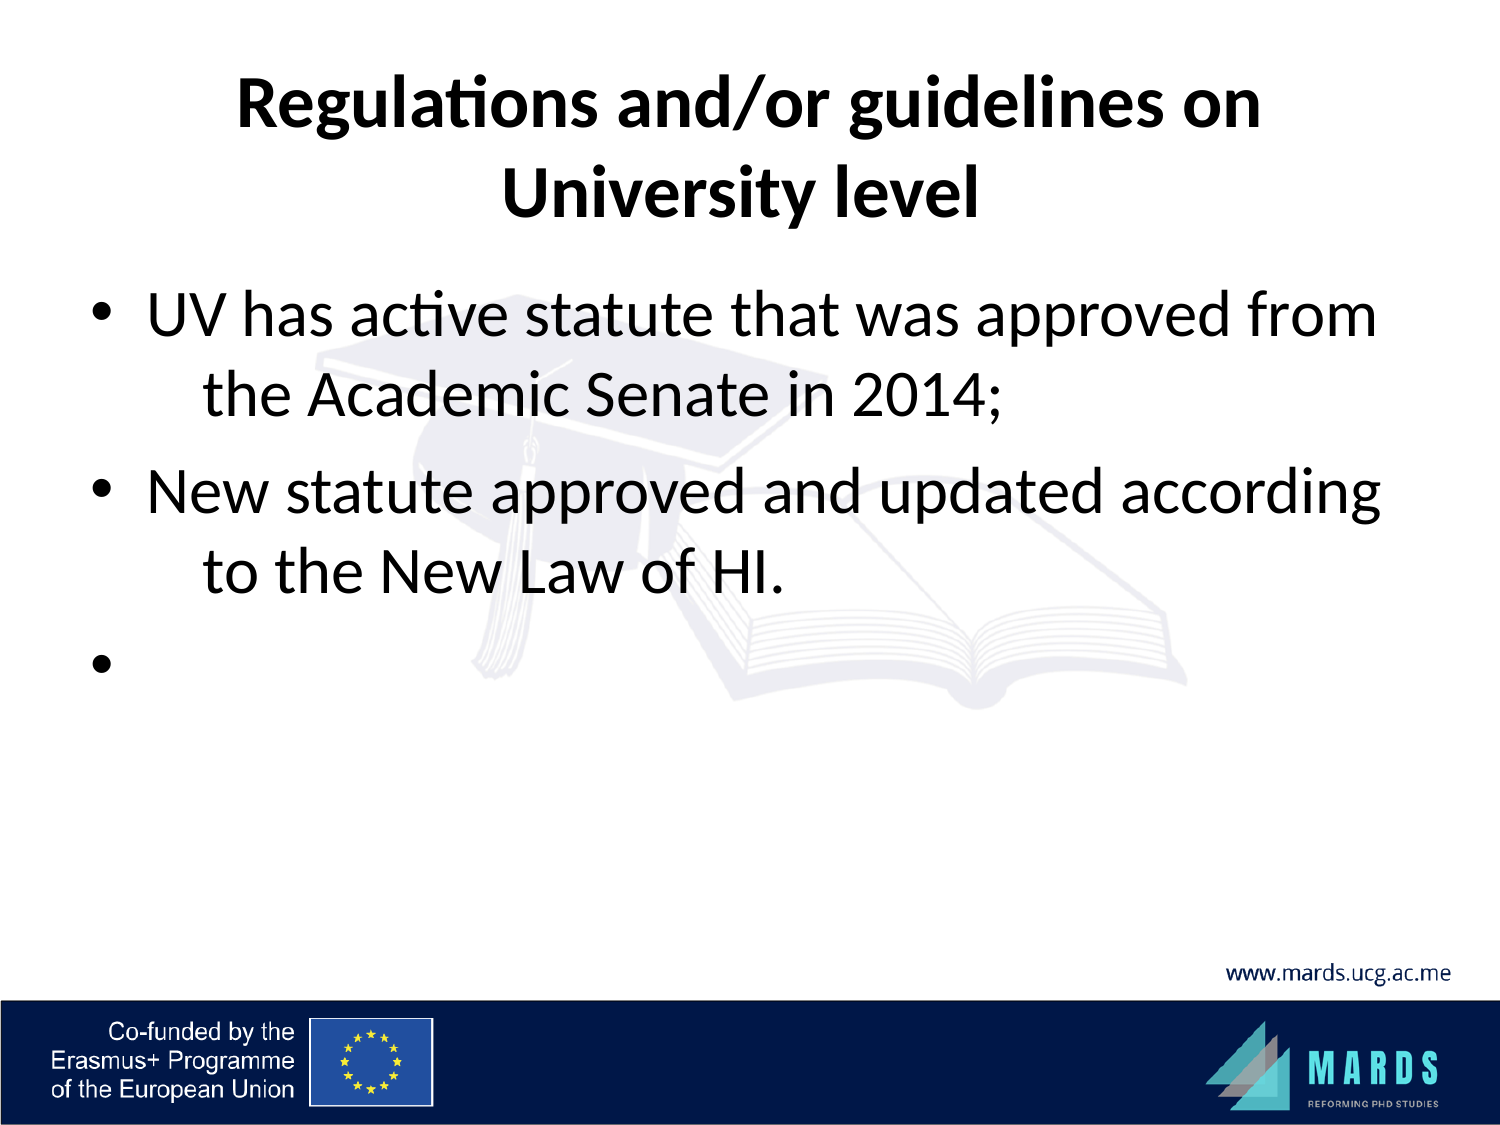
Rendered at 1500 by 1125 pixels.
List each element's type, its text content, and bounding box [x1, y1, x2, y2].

list UV has active statute that was approved from the Academic Senate in 2014; New statute approved and updated according to the New Law of HI. [75, 262, 1426, 1005]
title Regulations and/or guidelines on University level [75, 45, 1426, 233]
